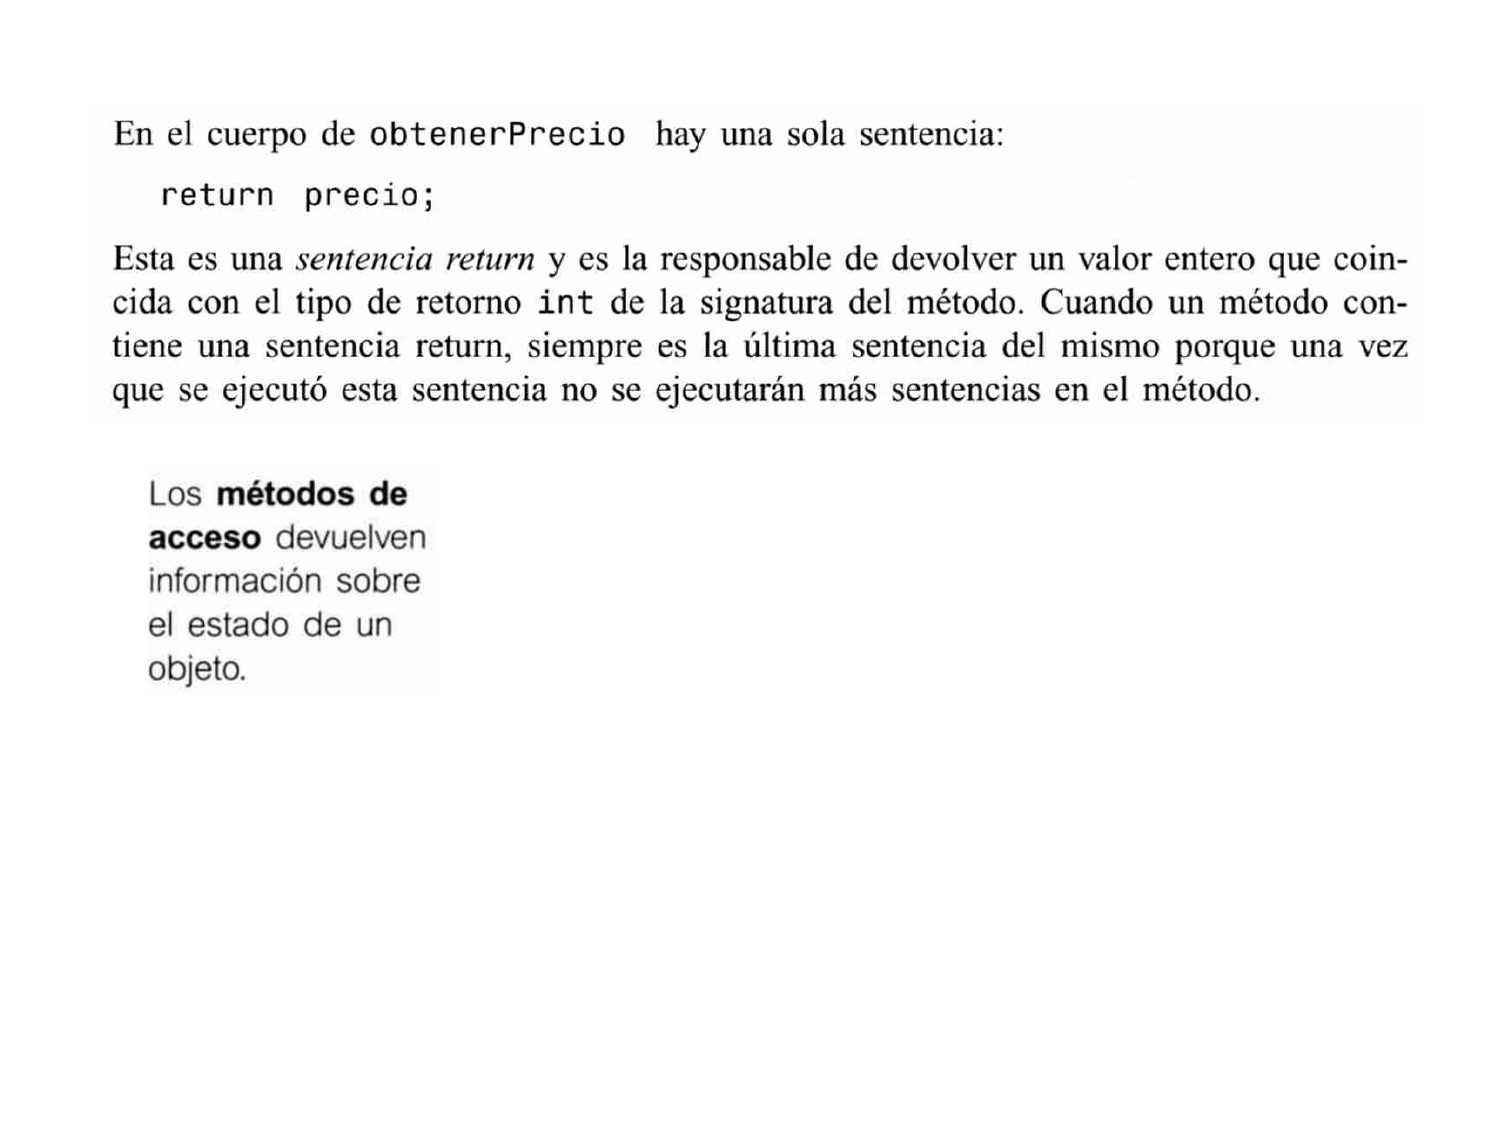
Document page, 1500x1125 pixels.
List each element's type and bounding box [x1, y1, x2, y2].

picture [147, 468, 438, 693]
picture [88, 101, 1424, 425]
